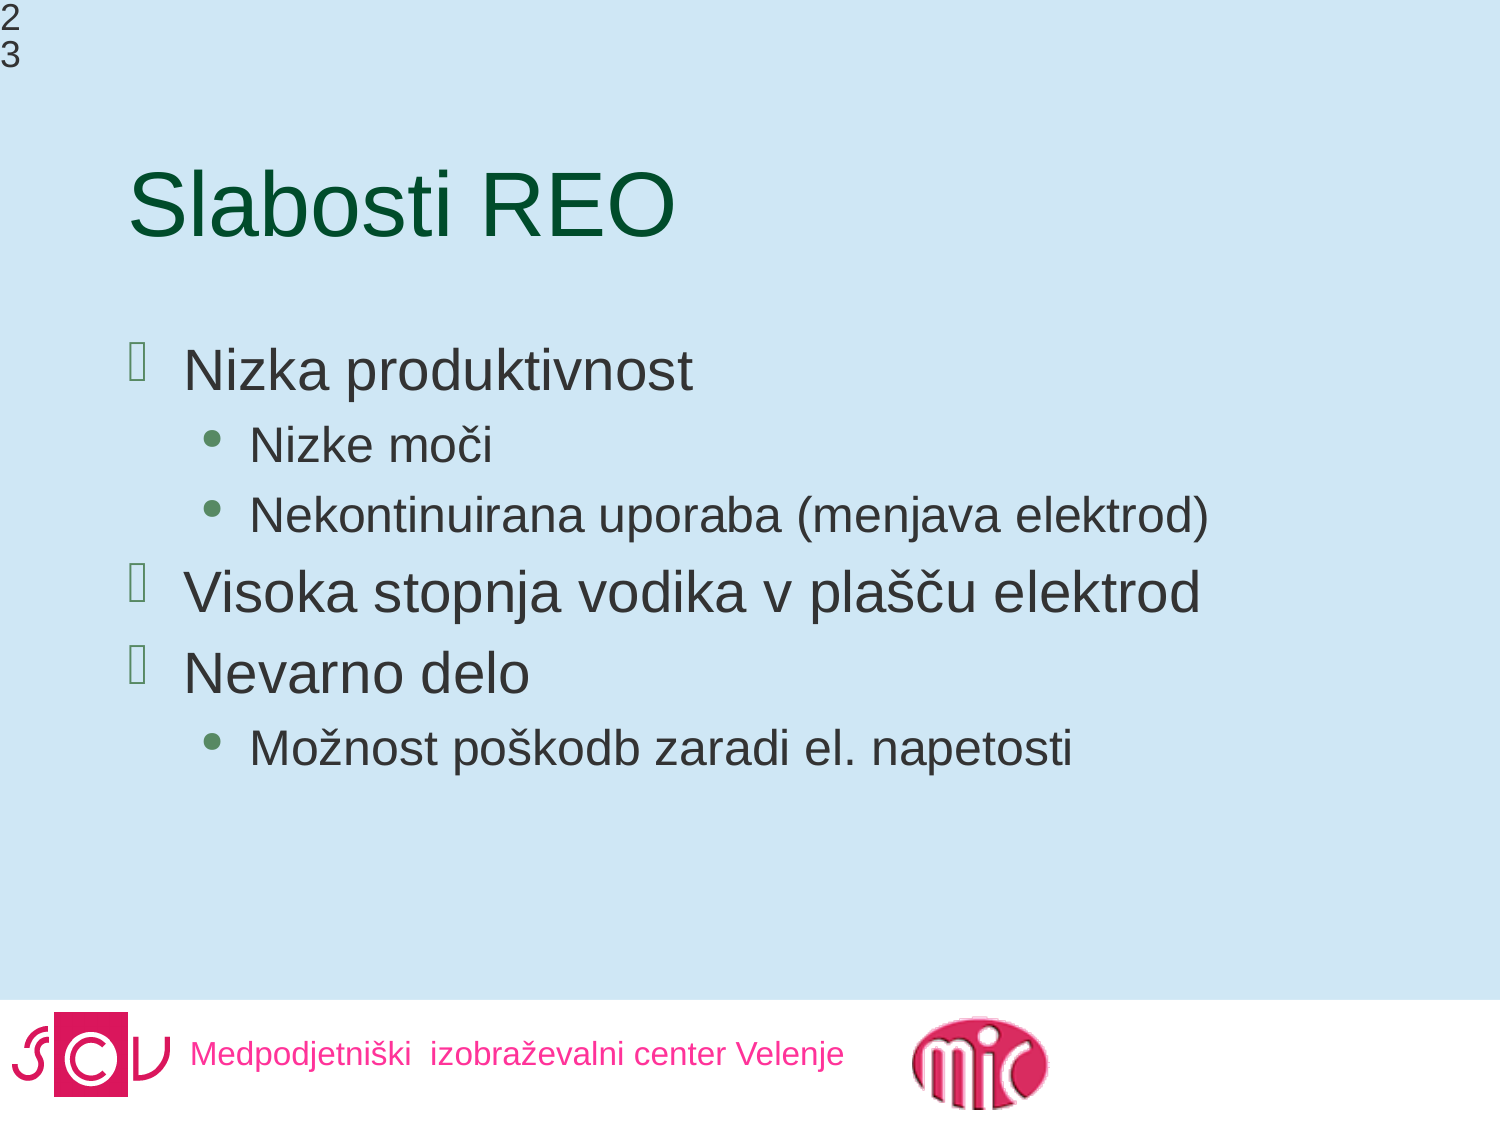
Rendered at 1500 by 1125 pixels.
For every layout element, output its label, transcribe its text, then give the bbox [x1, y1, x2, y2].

list Nizka produktivnost Nizke moči Nekontinuirana uporaba (menjava elektrod) Visoka stopnja vodika v plašču elektrod Nevarno delo Možnost poškodb zaradi el. napetosti [112, 324, 1388, 1000]
picture [912, 1012, 1050, 1110]
picture [12, 1012, 170, 1097]
title Slabosti REO [112, 75, 1388, 263]
